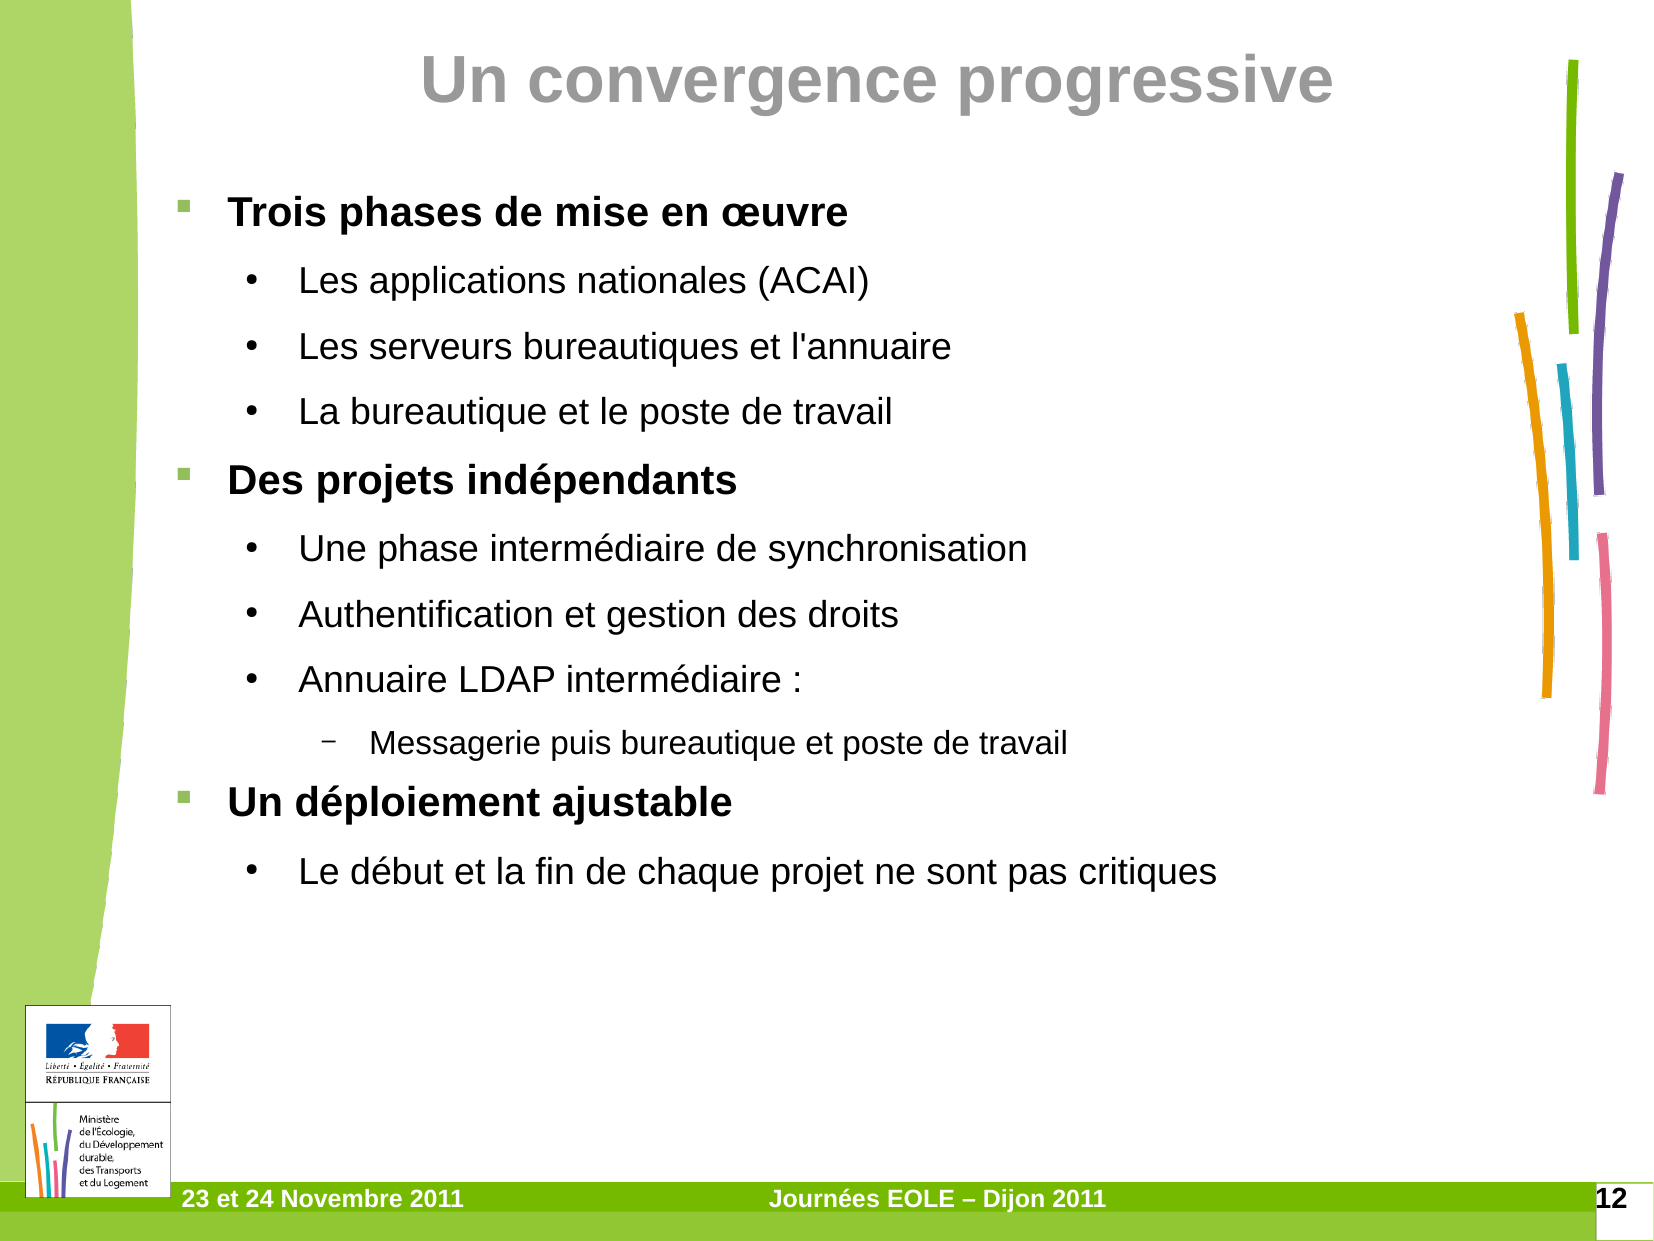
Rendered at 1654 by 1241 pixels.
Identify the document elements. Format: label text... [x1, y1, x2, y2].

picture [0, 0, 1654, 1241]
title Un convergence progressive [133, 0, 1622, 159]
list Trois phases de mise en œuvre Les applications nationales (ACAI) Les serveurs bureautiques et l'annuaire La bureautique et le poste de travail Des projets indépendants Une phase intermédiaire de synchronisation Authentification et gestion des droits Annuaire LDAP intermédiaire : Messagerie puis bureautique et poste de travail Un déploiement ajustable Le début et la fin de chaque projet ne sont pas critiques [156, 188, 1547, 929]
